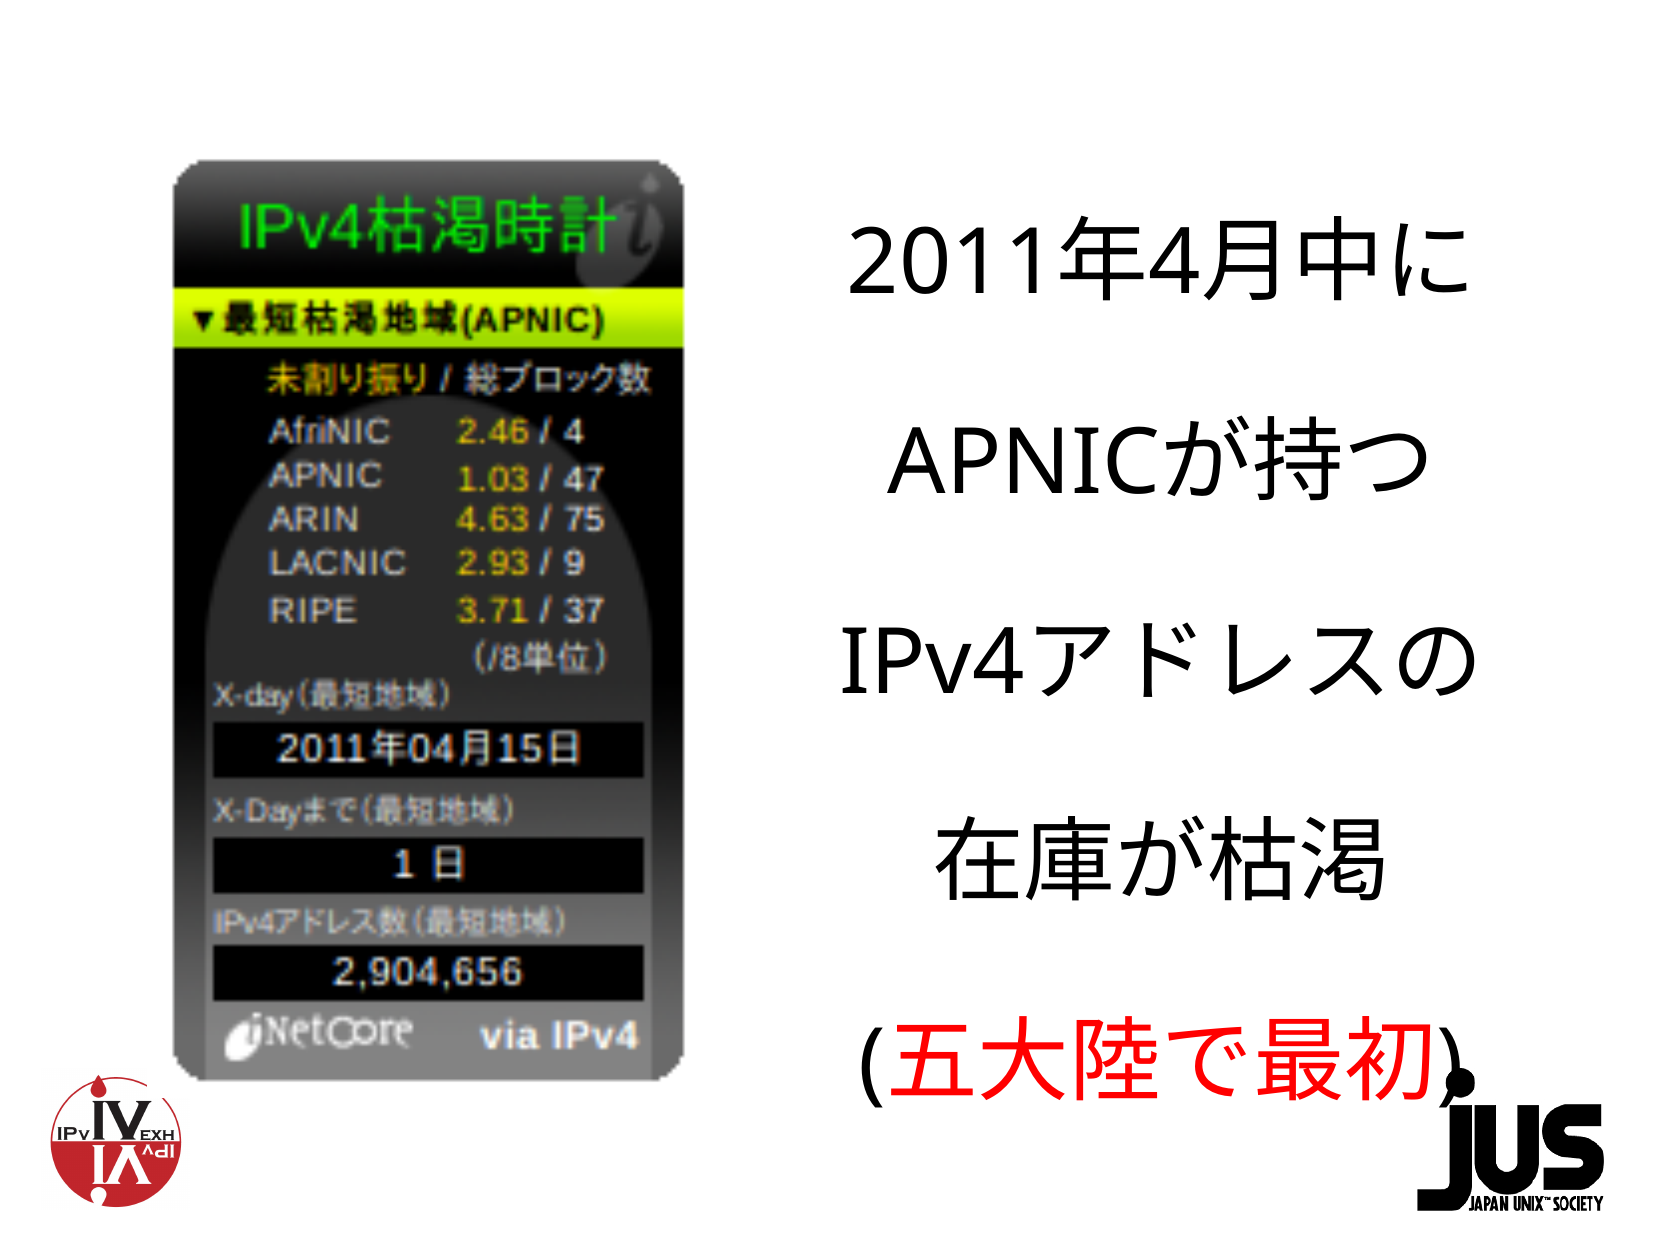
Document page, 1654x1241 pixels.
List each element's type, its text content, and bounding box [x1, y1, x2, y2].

title 2011年4月中に APNICが持つ IPv4アドレスの 在庫が枯渇 (五大陸で最初) [777, 274, 1546, 966]
picture [1417, 1068, 1604, 1211]
picture [41, 142, 709, 1210]
picture [1417, 1068, 1422, 1092]
